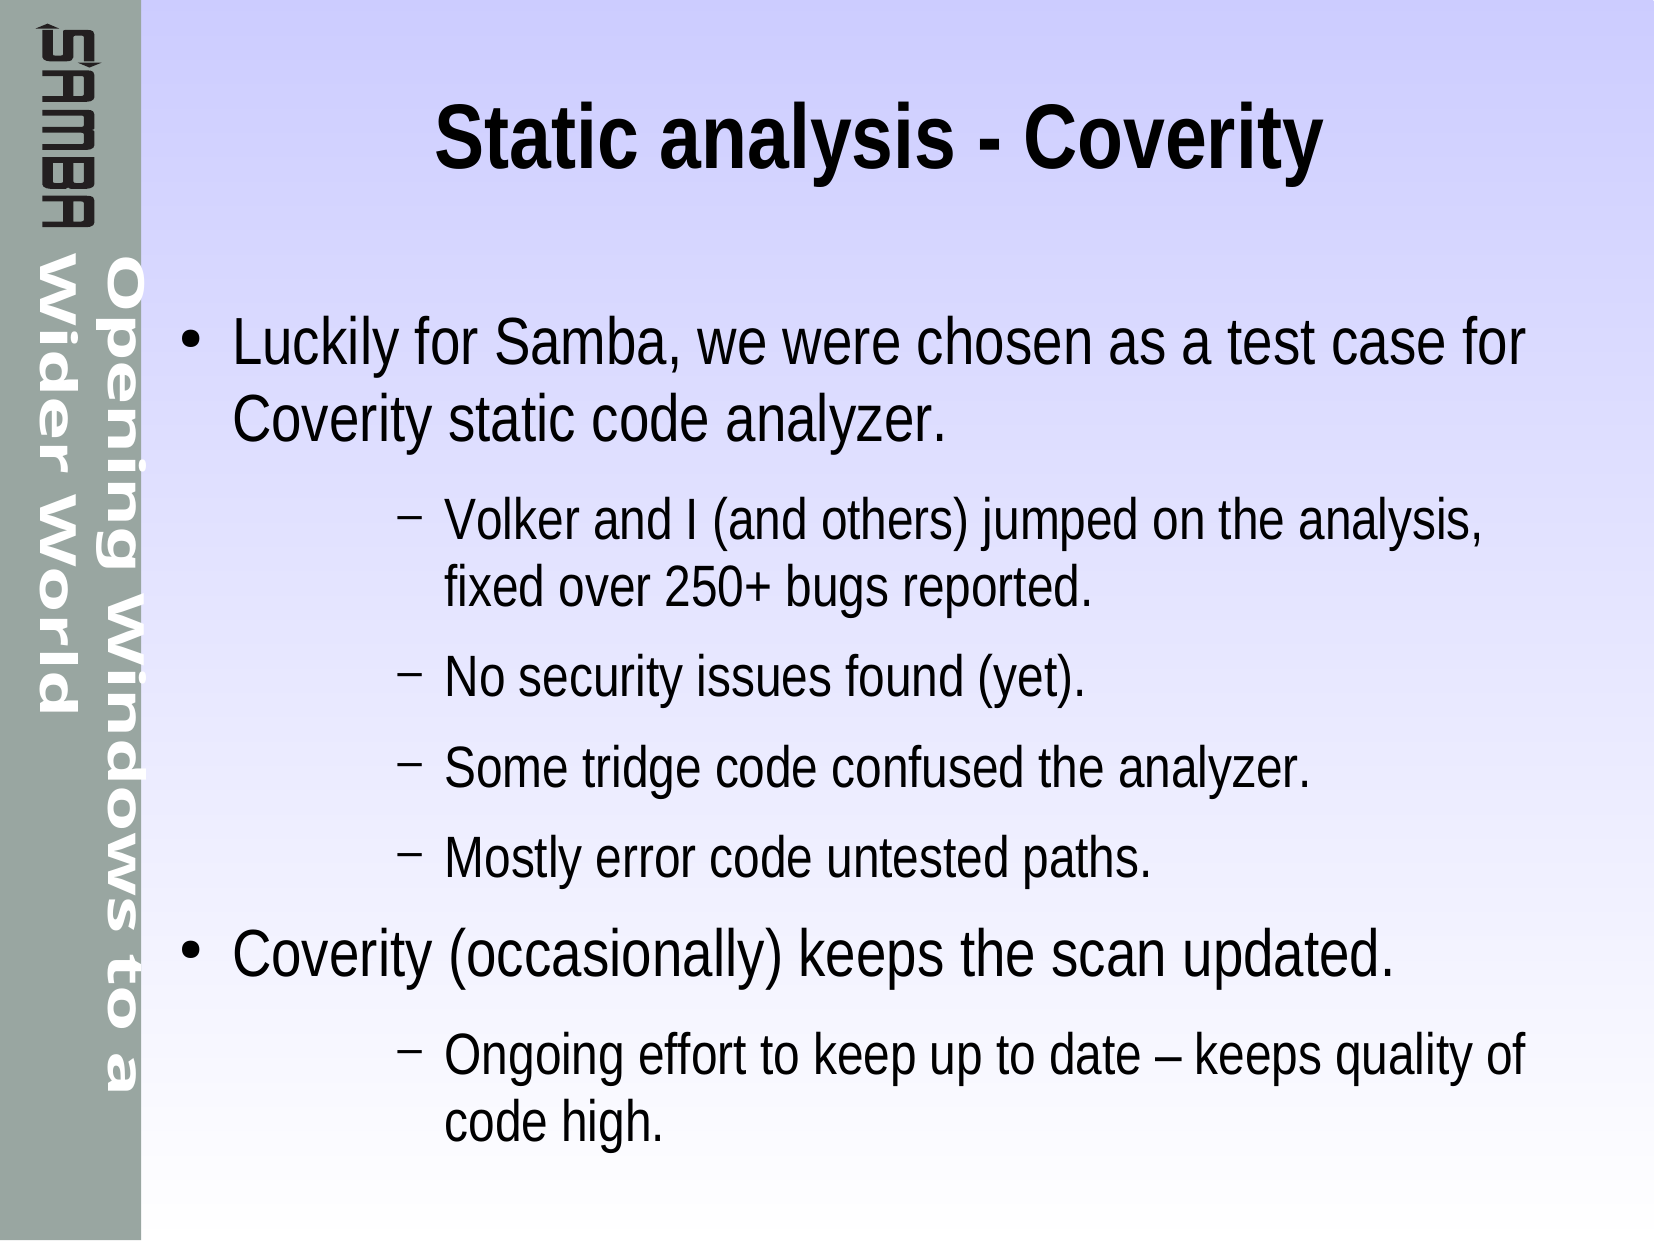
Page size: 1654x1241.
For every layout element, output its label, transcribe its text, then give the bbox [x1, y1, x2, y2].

title Static analysis - Coverity [173, 31, 1586, 239]
list Luckily for Samba, we were chosen as a test case for Coverity static code analyzer. Volker and I (and others) jumped on the analysis, fixed over 250+ bugs reported. No security issues found (yet). Some tridge code confused the analyzer. Mostly error code untested paths. Coverity (occasionally) keeps the scan updated. Ongoing effort to keep up to date – keeps quality of code high. [161, 302, 1574, 1211]
